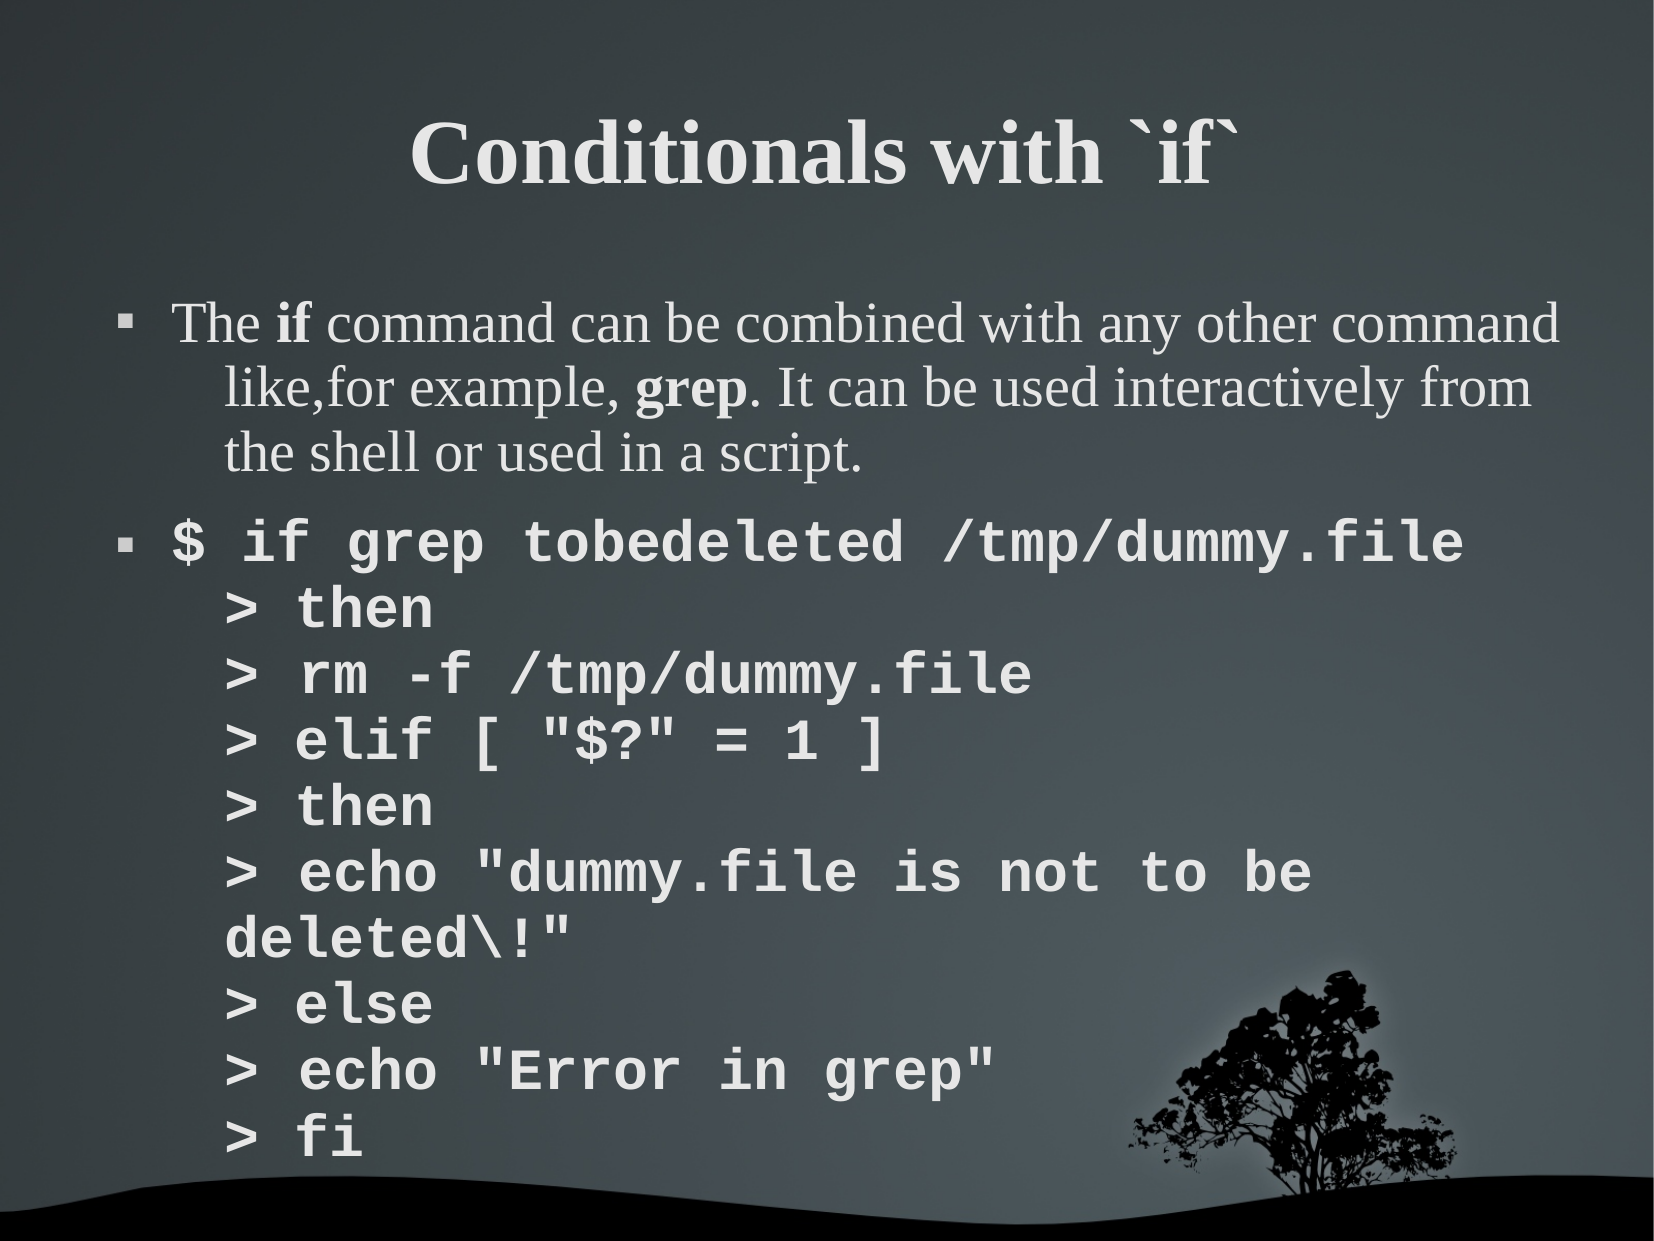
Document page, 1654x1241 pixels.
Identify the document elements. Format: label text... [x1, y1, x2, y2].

picture [0, 0, 1654, 1241]
title Conditionals with `if` [82, 49, 1571, 257]
list The if command can be combined with any other command like,for example, grep. It can be used interactively from the shell or used in a script. $ if grep tobedeleted /tmp/dummy.file > then > rm -f /tmp/dummy.file > elif [ "$?" = 1 ] > then > echo "dummy.file is not to be deleted\!" > else > echo "Error in grep" > fi [82, 290, 1571, 1240]
